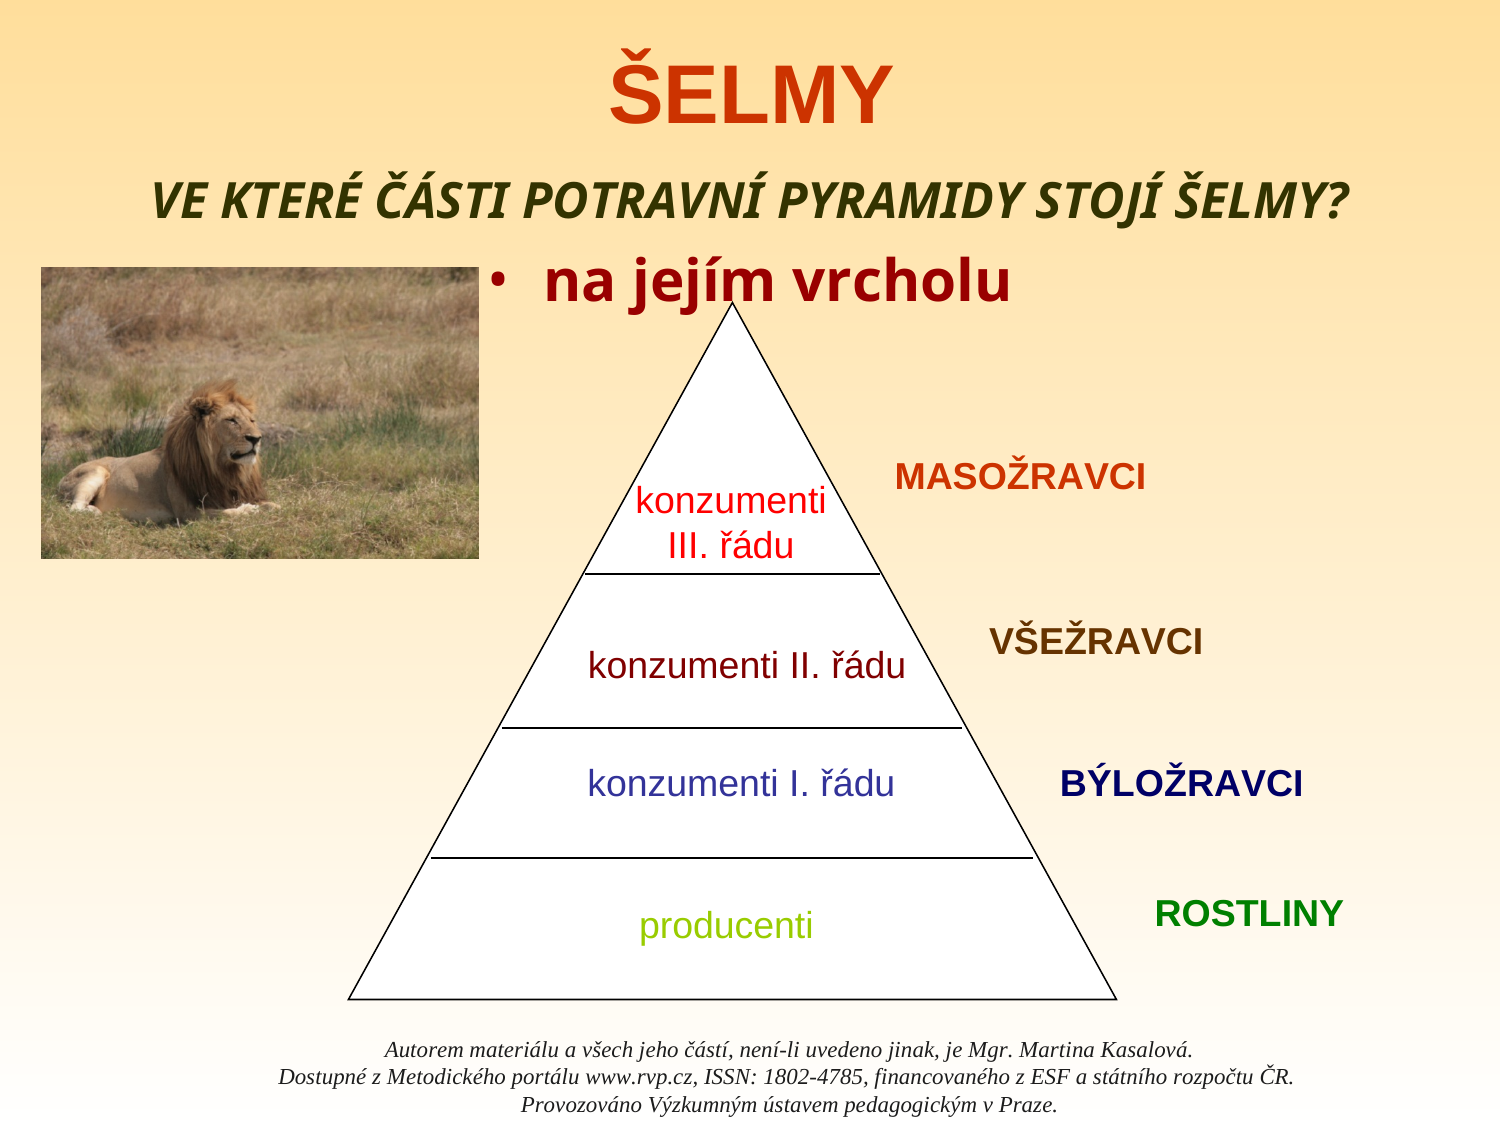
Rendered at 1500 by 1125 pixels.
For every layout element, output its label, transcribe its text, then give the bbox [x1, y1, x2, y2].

text_box BÝLOŽRAVCI [1045, 751, 1377, 812]
text_box Autorem materiálu a všech jeho částí, není-li uvedeno jinak, je Mgr. Martina Kasalová. Dostupné z Metodického portálu www.rvp.cz, ISSN: 1802-4785, financovaného z ESF a státního rozpočtu ČR. Provozováno Výzkumným ústavem pedagogickým v Praze. [218, 1026, 1362, 1125]
picture [41, 267, 479, 559]
title ŠELMY [100, 32, 1427, 148]
text_box VŠEŽRAVCI [974, 609, 1294, 671]
text_box [348, 501, 1117, 1000]
text_box producenti [501, 893, 951, 954]
text_box ROSTLINY [1139, 881, 1365, 942]
text_box konzumenti II. řádu [573, 633, 922, 694]
text_box [641, 302, 824, 467]
list VE KTERÉ ČÁSTI POTRAVNÍ PYRAMIDY STOJÍ ŠELMY? na jejím vrcholu [0, 160, 1500, 1088]
text_box konzumenti I. řádu [572, 751, 916, 812]
text_box MASOŽRAVCI [879, 444, 1258, 505]
text_box konzumenti III. řádu [620, 467, 842, 574]
